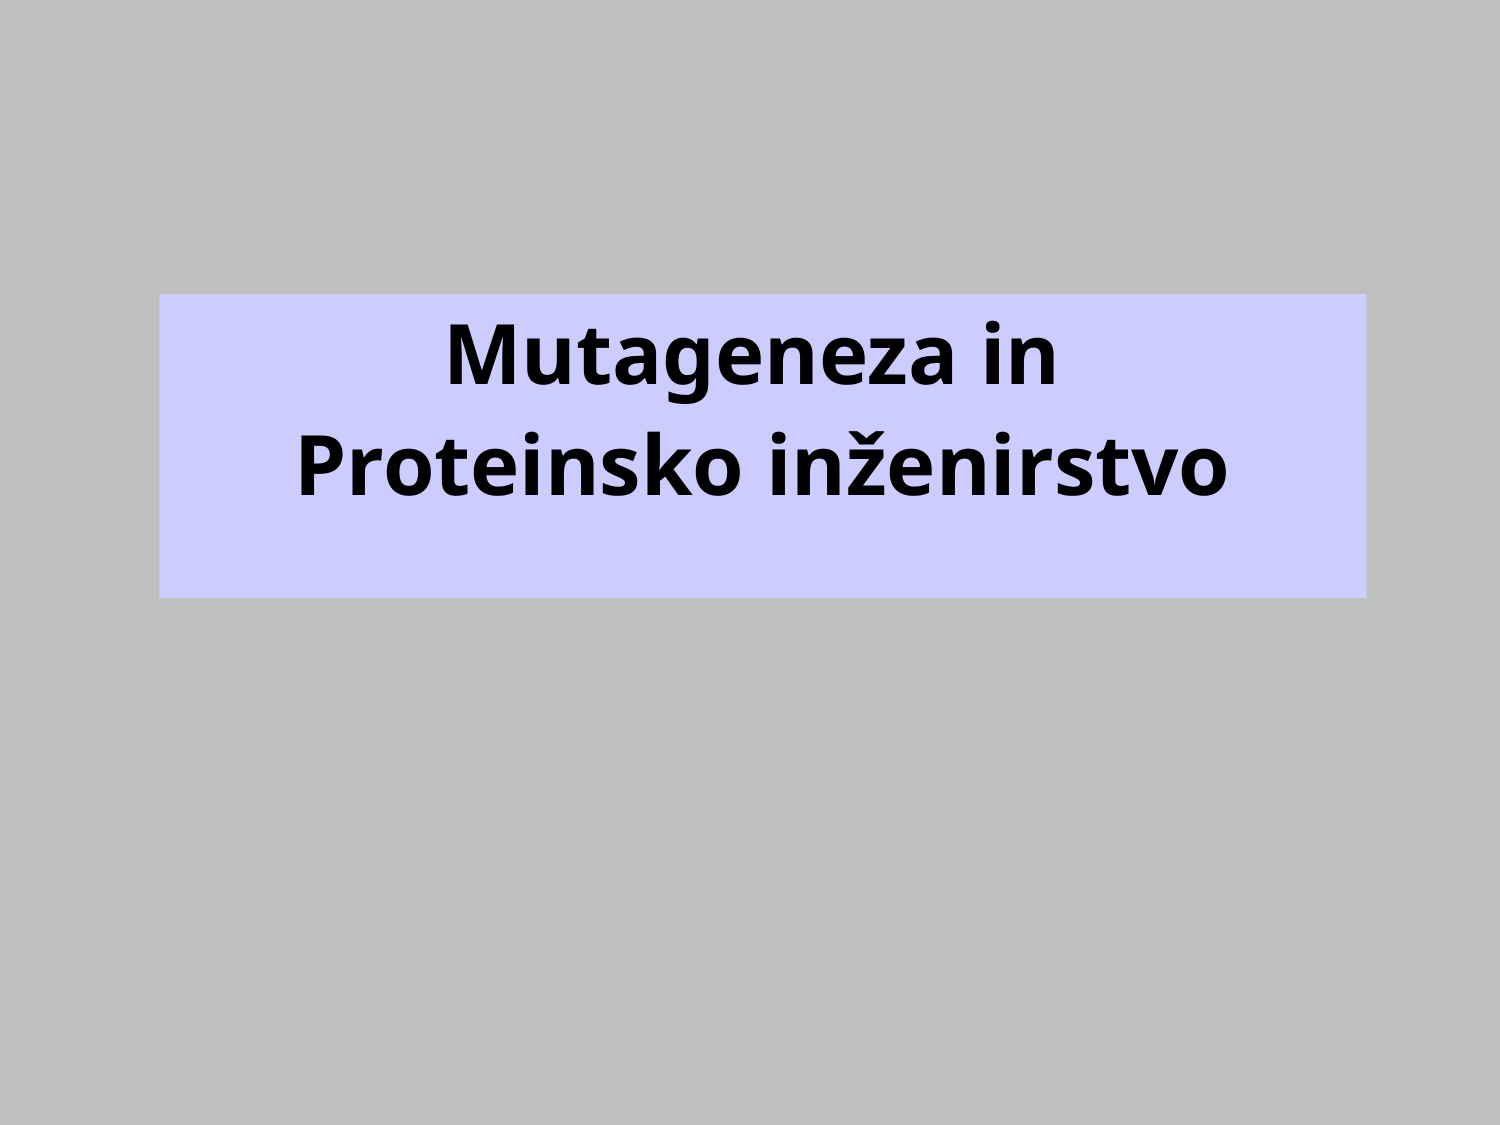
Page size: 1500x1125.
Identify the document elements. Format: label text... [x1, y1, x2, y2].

text_box Mutageneza in Proteinsko inženirstvo [159, 294, 1367, 598]
